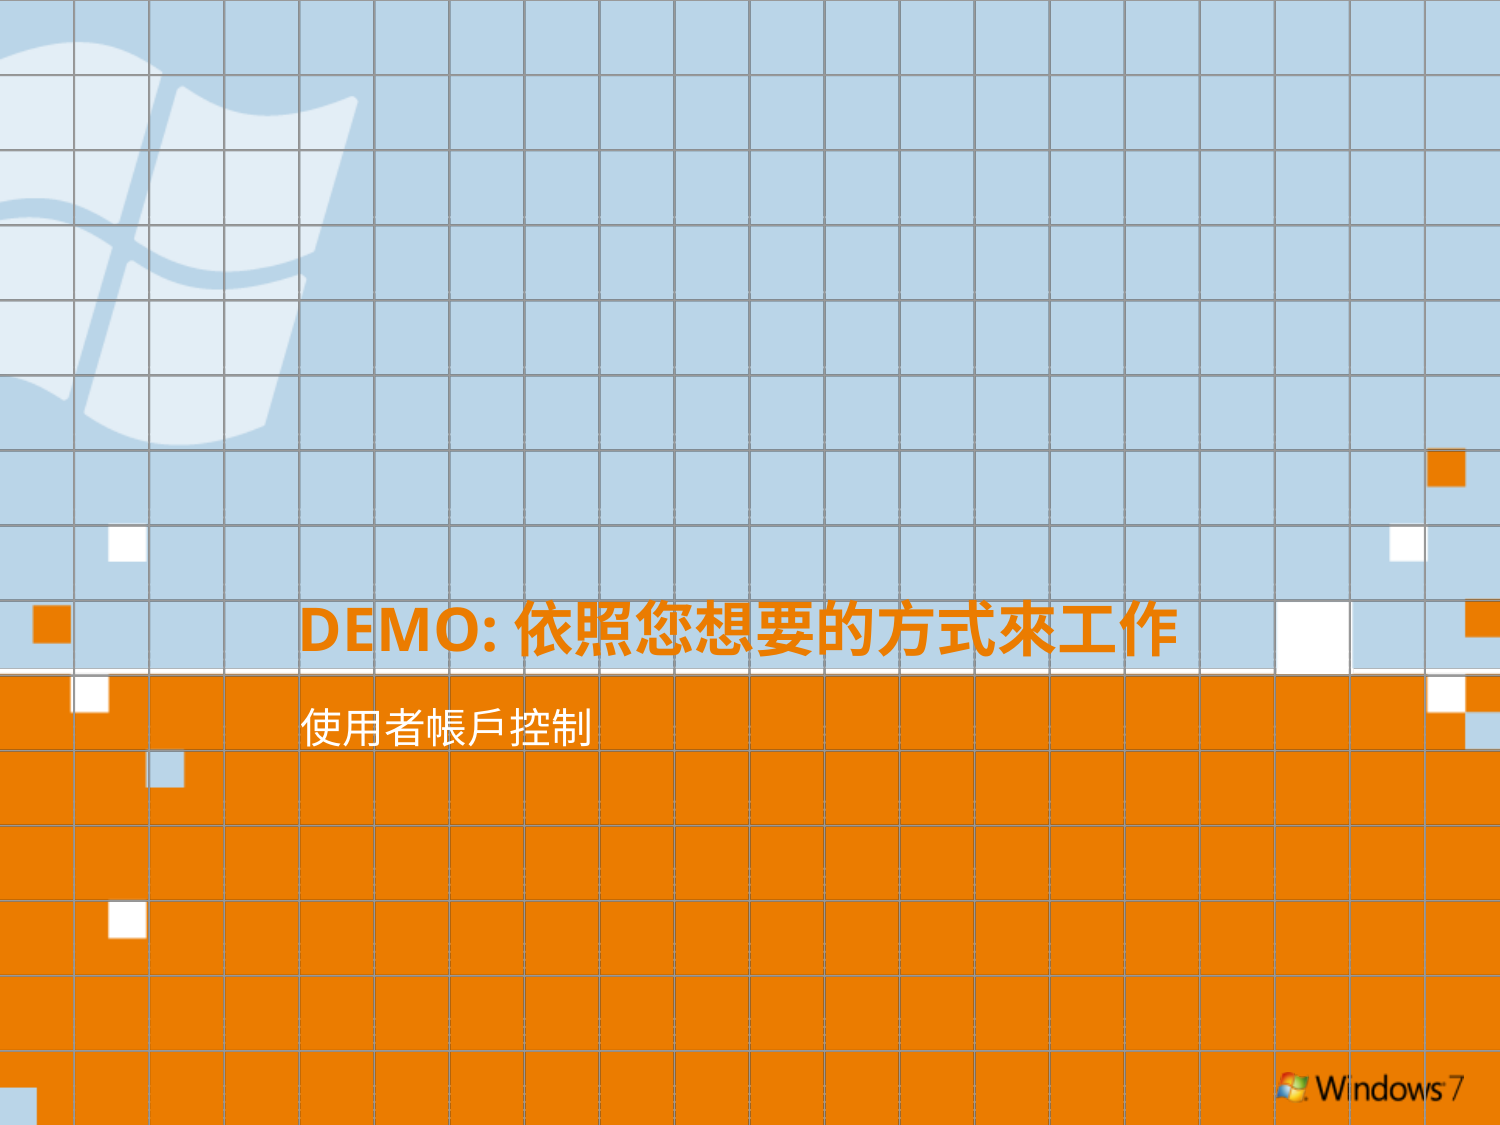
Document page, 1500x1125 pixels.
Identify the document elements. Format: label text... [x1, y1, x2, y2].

title DEMO:依照您想要的方式來工作 [282, 583, 1266, 671]
list 使用者帳戶控制 [285, 699, 1266, 763]
